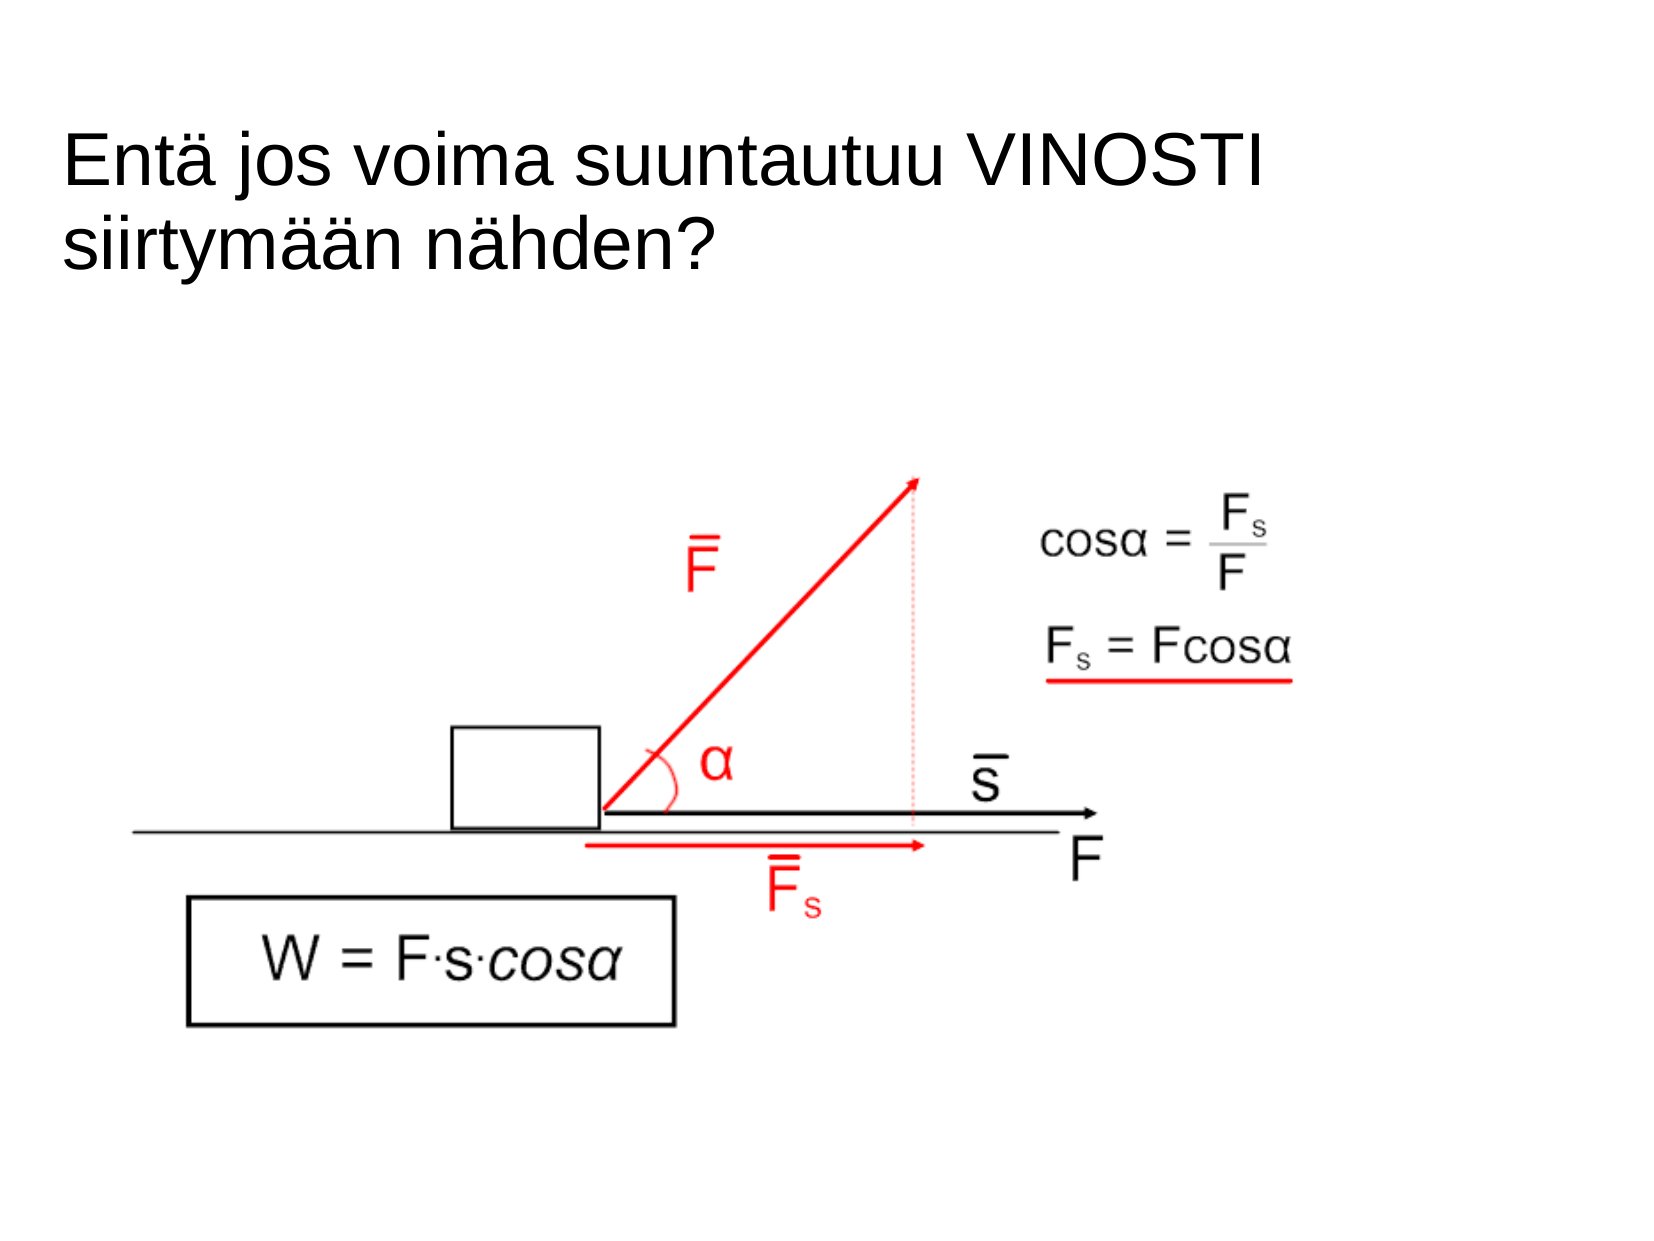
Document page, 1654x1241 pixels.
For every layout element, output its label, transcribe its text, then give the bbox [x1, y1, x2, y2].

text_box Entä jos voima suuntautuu VINOSTI siirtymään nähden? [47, 106, 1441, 290]
picture [96, 401, 1371, 1064]
